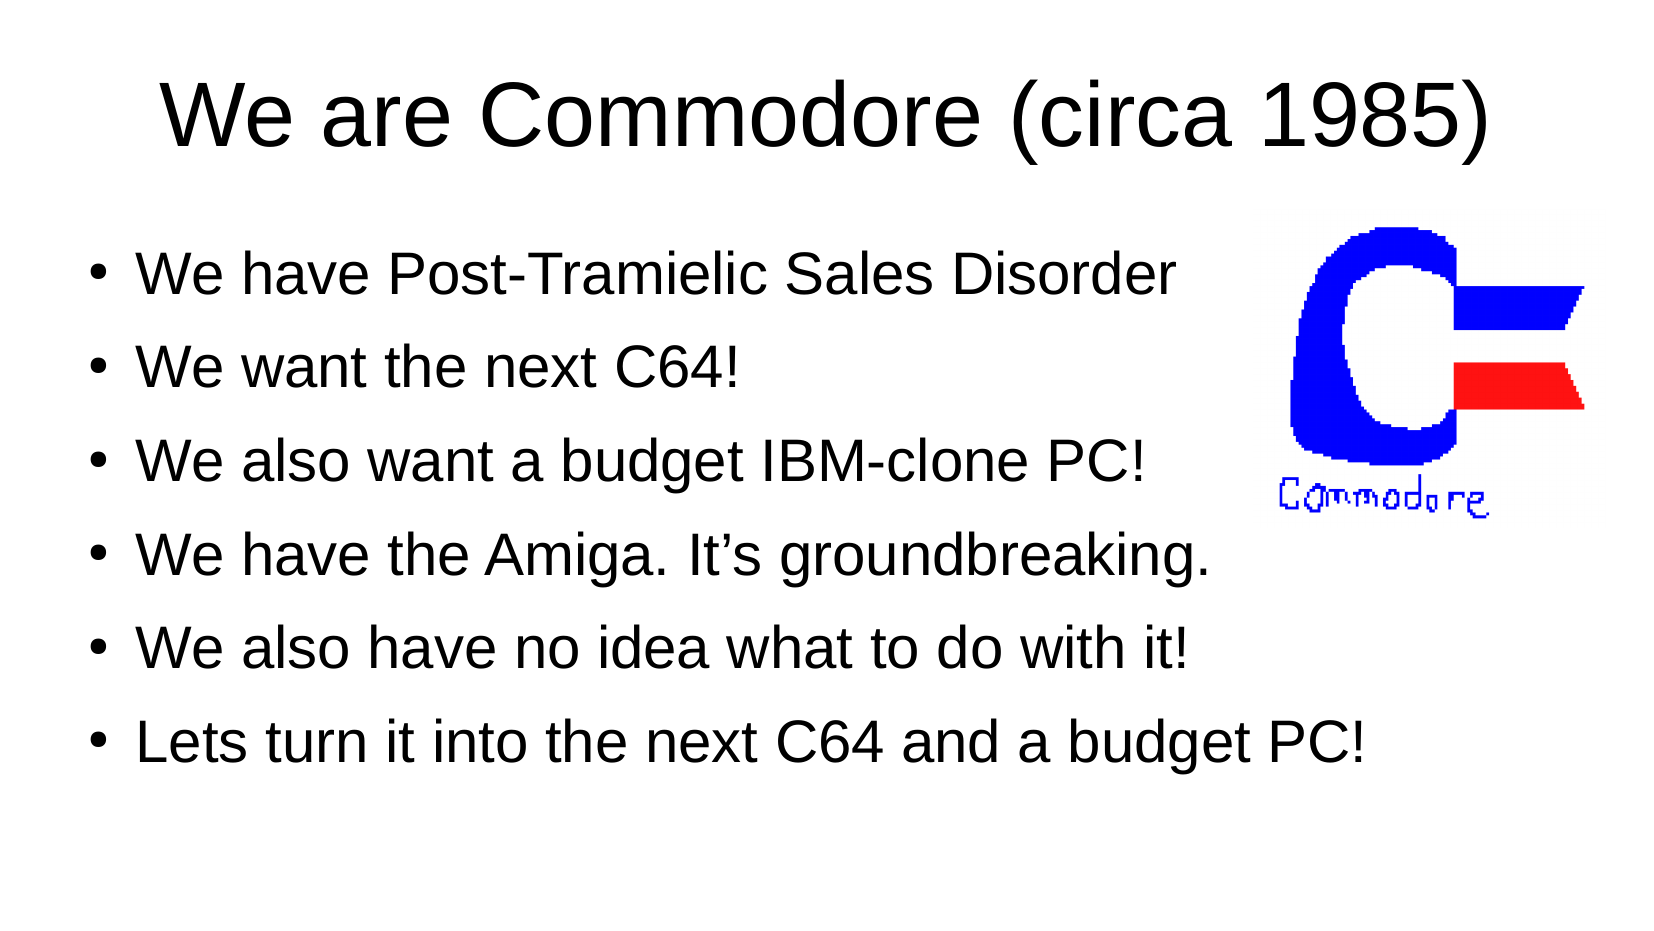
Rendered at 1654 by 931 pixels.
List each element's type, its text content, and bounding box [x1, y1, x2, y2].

picture [1253, 209, 1606, 528]
title We are Commodore (circa 1985) [82, 37, 1571, 193]
list We have Post-Tramielic Sales Disorder We want the next C64! We also want a budget IBM-clone PC! We have the Amiga. It’s groundbreaking. We also have no idea what to do with it! Lets turn it into the next C64 and a budget PC! [71, 240, 1561, 780]
